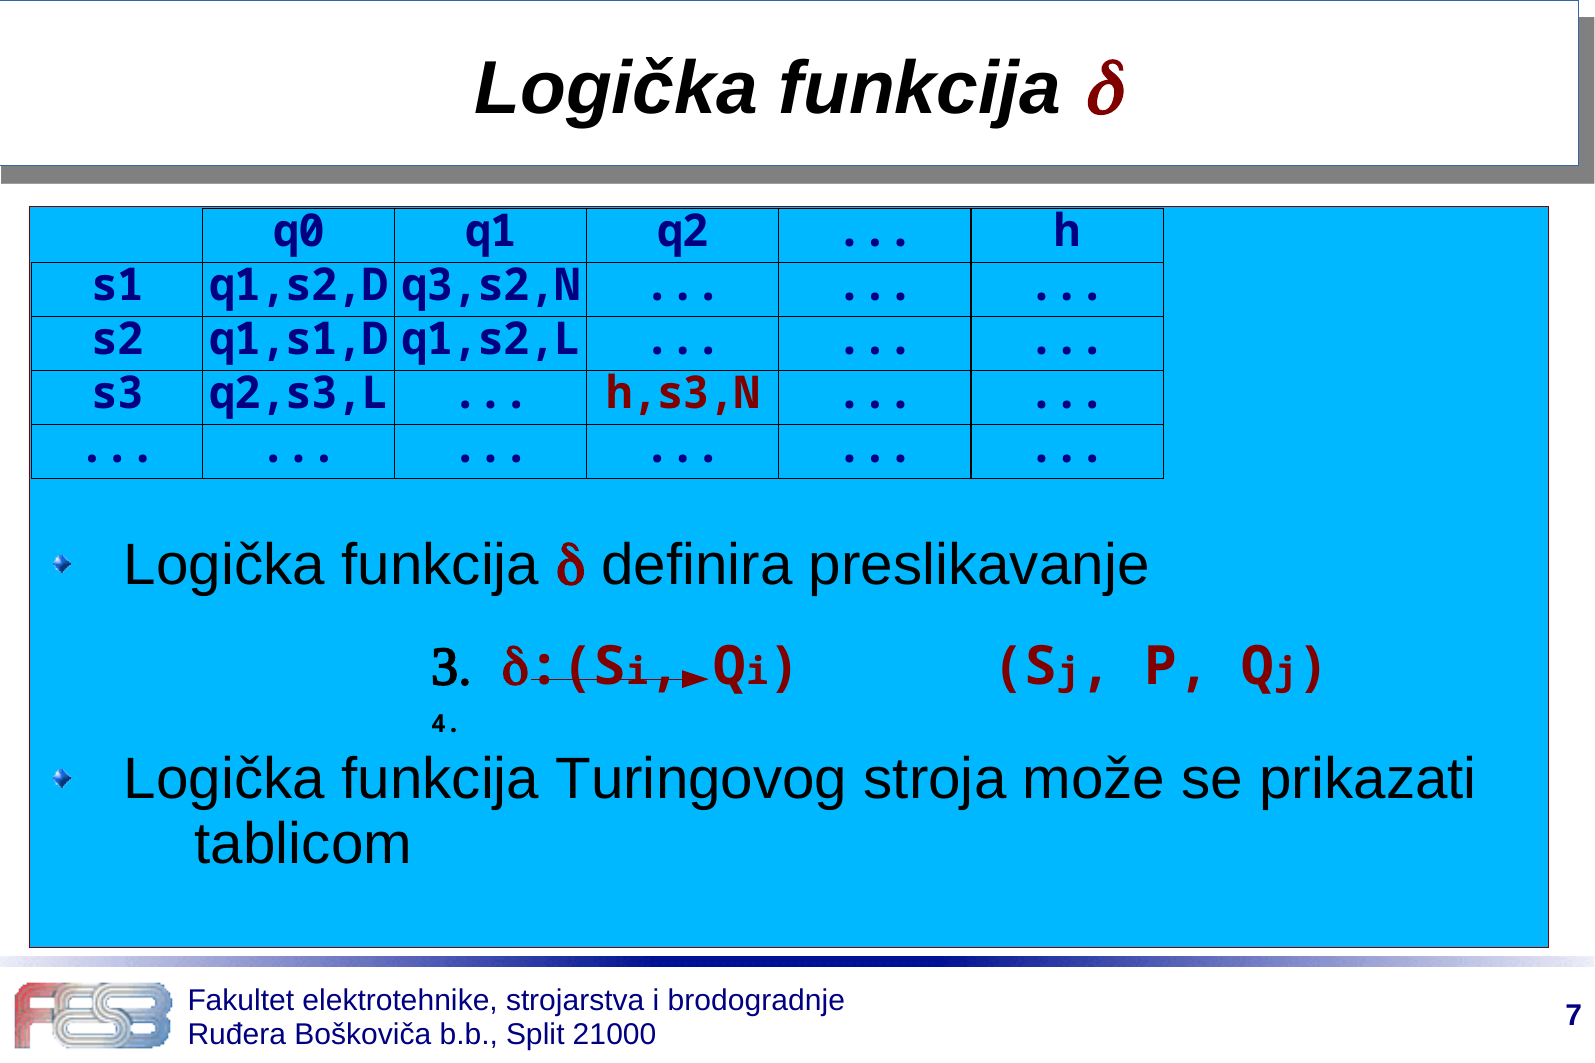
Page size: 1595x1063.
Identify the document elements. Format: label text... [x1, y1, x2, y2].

list Logička funkcija d definira preslikavanje d:(Si, Qi) (Sj, P, Qj) Logička funkcija Turingovog stroja može se prikazati tablicom [29, 531, 1565, 945]
title Logička funkcija d [0, 0, 1595, 175]
picture [9, 975, 177, 1059]
picture [0, 956, 1595, 967]
chart [29, 206, 1549, 531]
